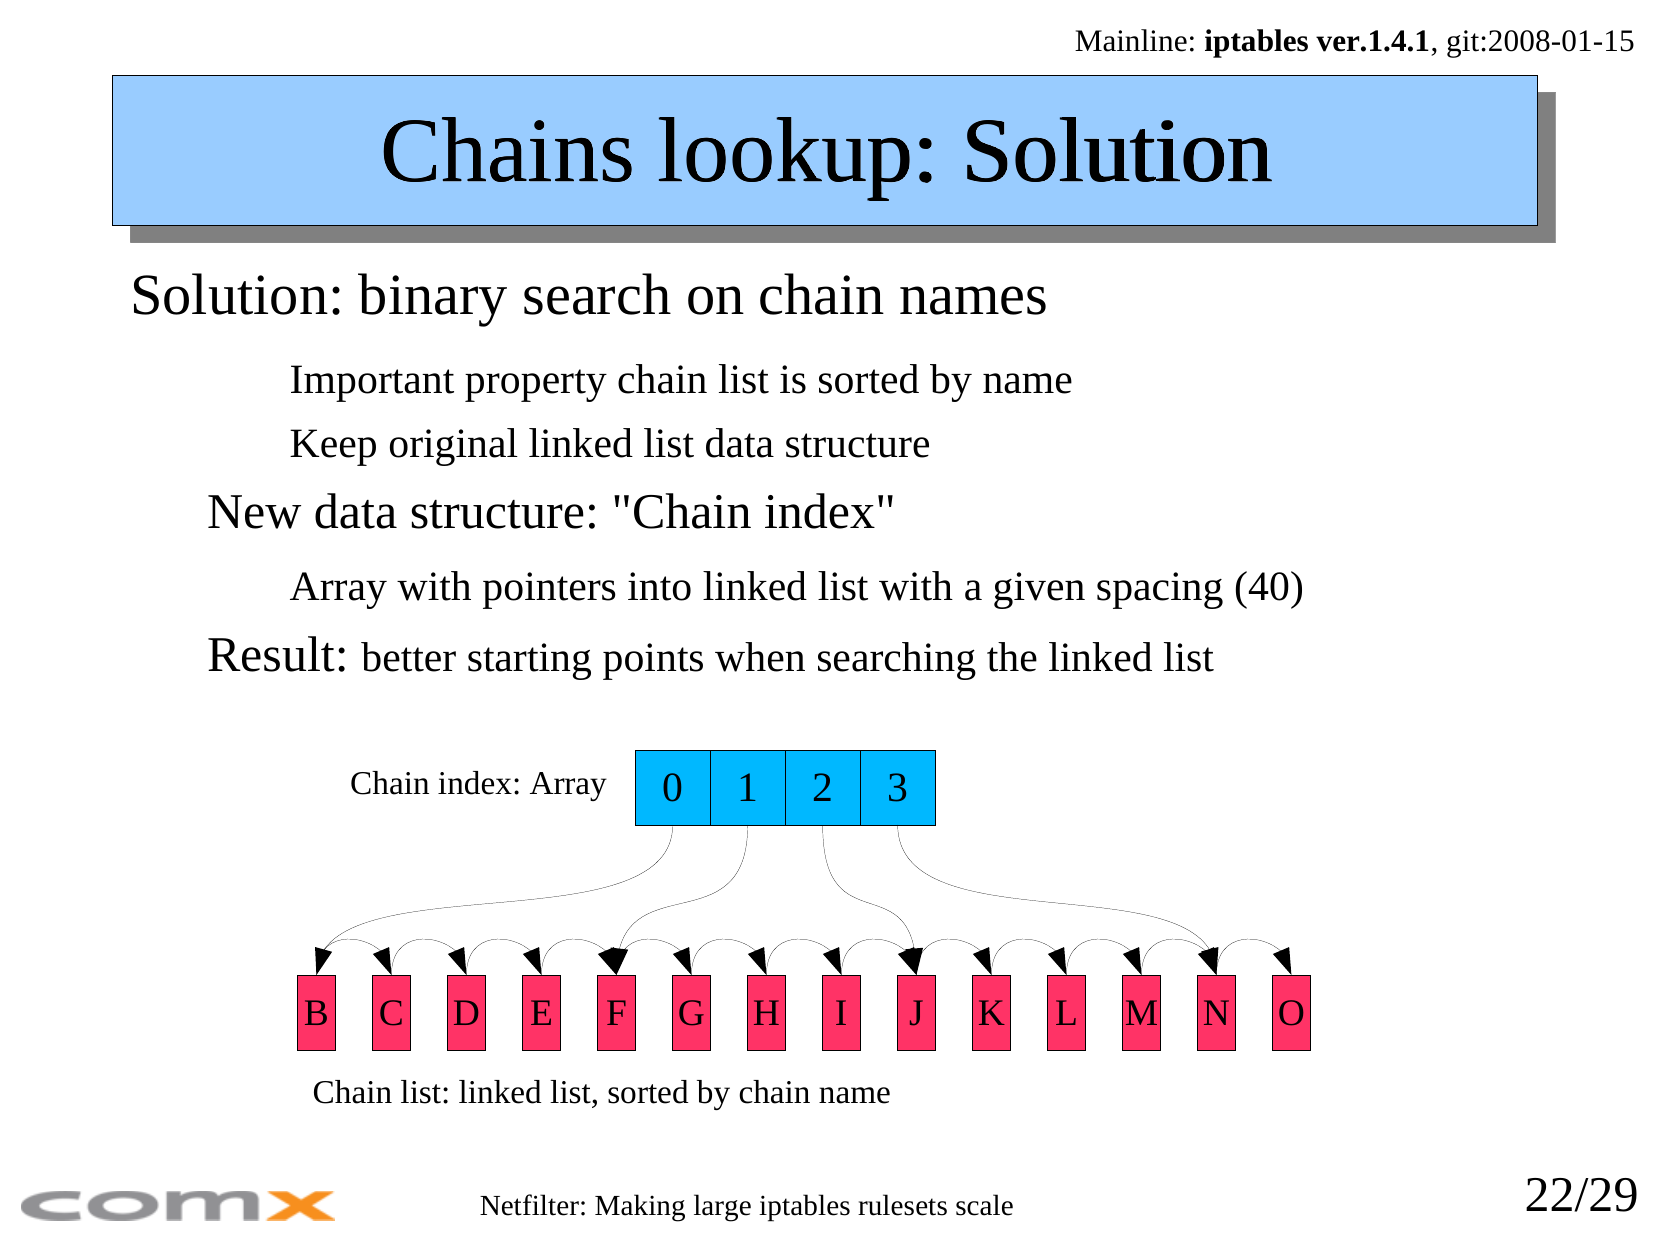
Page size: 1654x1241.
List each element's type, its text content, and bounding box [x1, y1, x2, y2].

text_box N [1197, 975, 1236, 1051]
text_box Mainline: iptables ver.1.4.1, git:2008-01-15 [862, 8, 1651, 76]
text_box B [297, 975, 336, 1051]
text_box 1 [710, 750, 785, 826]
text_box Chain list: linked list, sorted by chain name [297, 1058, 1123, 1166]
text_box 0 [636, 750, 710, 826]
text_box L [1047, 975, 1086, 1051]
text_box C [372, 975, 411, 1051]
text_box J [897, 975, 936, 1051]
text_box K [972, 975, 1011, 1051]
text_box E [522, 975, 561, 1051]
text_box D [447, 975, 486, 1051]
text_box 2 [785, 750, 860, 826]
text_box 3 [860, 750, 936, 826]
text_box G [672, 975, 711, 1051]
list Solution: binary search on chain names Important property chain list is sorted by name Keep original linked list data structure New data structure: "Chain index" Array with pointers into linked list with a given spacing (40) Result: better starting points when searching the linked list [112, 262, 1613, 751]
picture [21, 1191, 335, 1221]
title Chains lookup: Solution [116, 90, 1538, 211]
text_box M [1122, 975, 1161, 1051]
text_box F [597, 975, 636, 1051]
text_box O [1272, 975, 1311, 1051]
text_box Chain index: Array [568, 877, 636, 896]
text_box Chain index: Array [335, 750, 636, 896]
text_box H [747, 975, 786, 1051]
text_box I [822, 975, 861, 1051]
